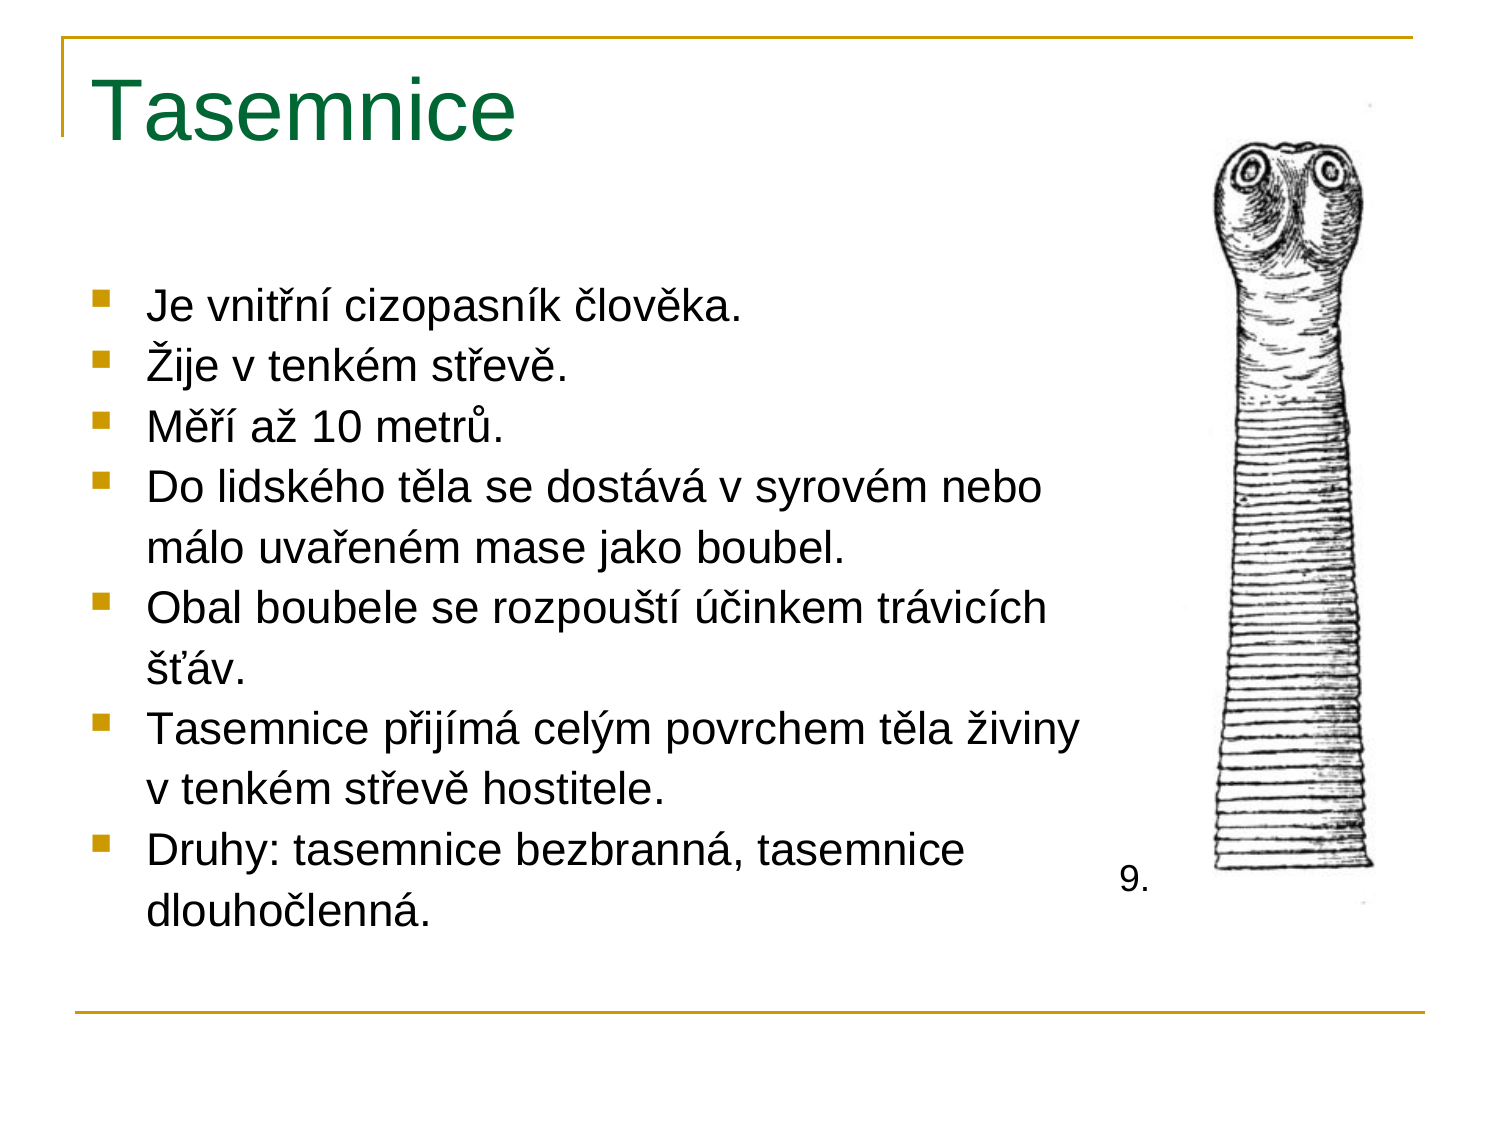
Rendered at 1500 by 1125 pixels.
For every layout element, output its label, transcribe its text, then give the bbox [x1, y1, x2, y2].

picture [1163, 101, 1420, 905]
title Tasemnice [75, 45, 1426, 233]
list Je vnitřní cizopasník člověka. Žije v tenkém střevě. Měří až 10 metrů. Do lidského těla se dostává v syrovém nebo málo uvařeném mase jako boubel. Obal boubele se rozpouští účinkem trávicích šťáv. Tasemnice přijímá celým povrchem těla živiny v tenkém střevě hostitele. Druhy: tasemnice bezbranná, tasemnice dlouhočlenná. [74, 262, 1129, 1006]
text_box 9. [1104, 846, 1199, 907]
